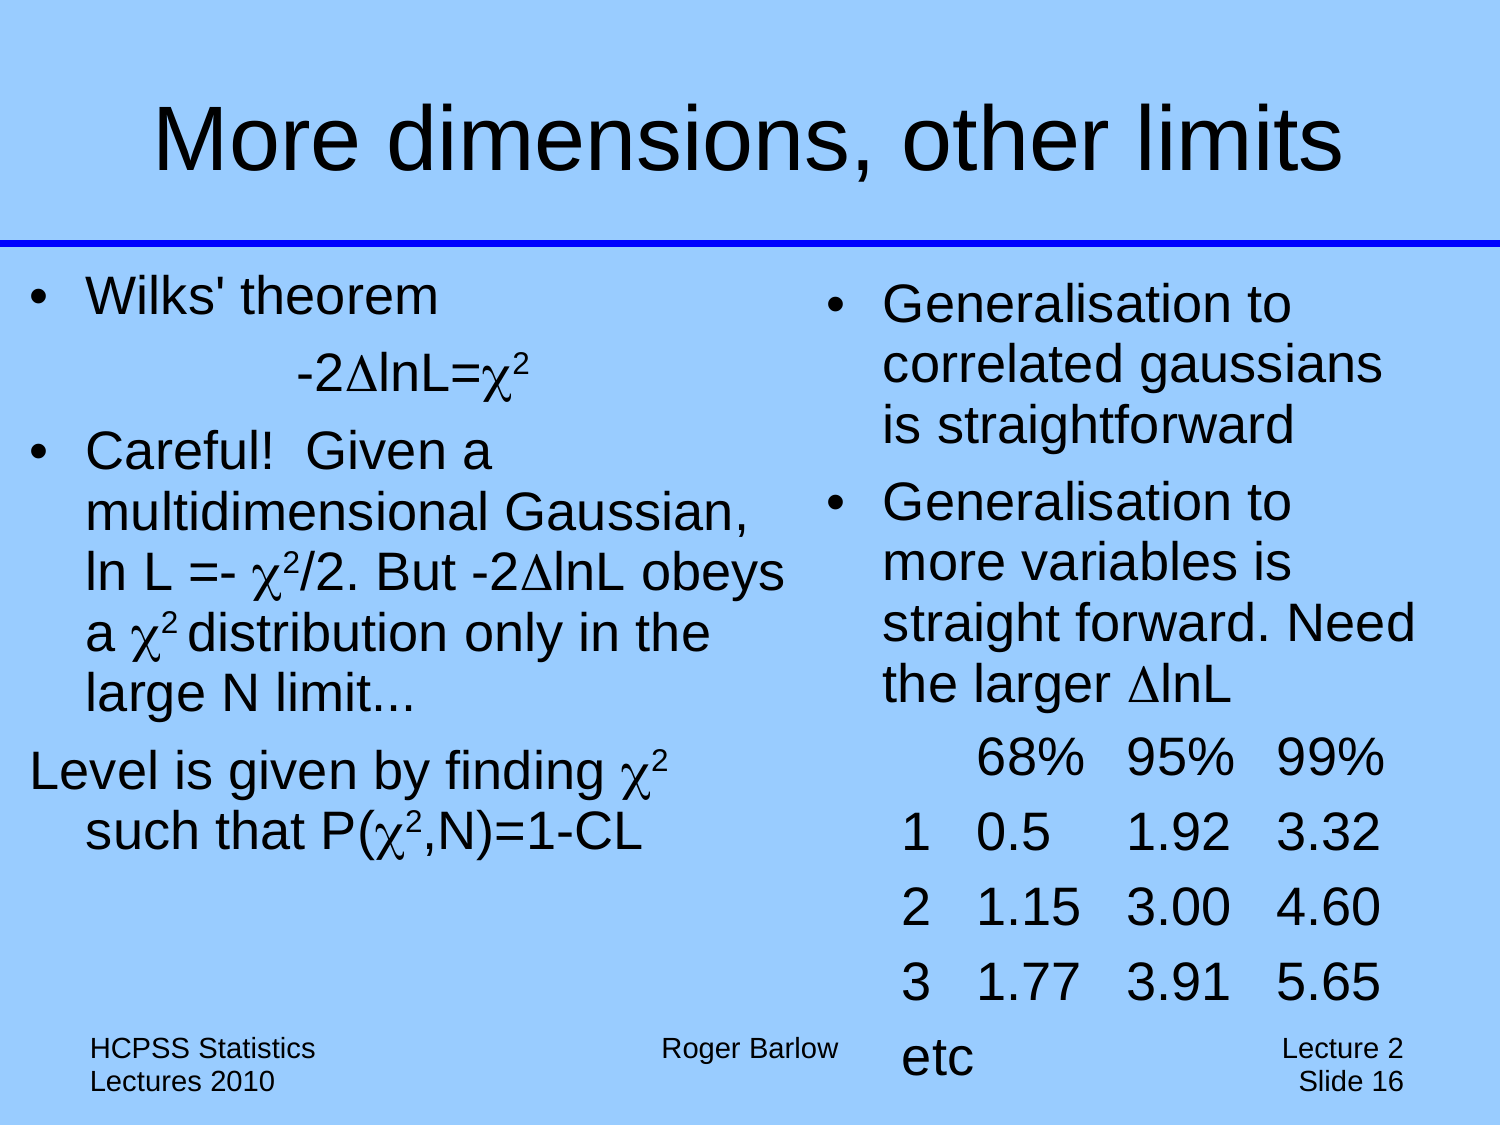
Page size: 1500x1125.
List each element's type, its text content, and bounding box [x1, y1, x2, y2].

list Generalisation to correlated gaussians is straightforward Generalisation to more variables is straight forward. Need the larger lnL 68% 95% 99% 1 0.5 1.92 3.32 2 1.15 3.00 4.60 3 1.77 3.91 5.65 etc [826, 273, 1418, 1093]
title More dimensions, other limits [75, 45, 1426, 233]
list Wilks' theorem -2lnL=2 Careful! Given a multidimensional Gaussian, ln L =- 2/2. But -2lnL obeys a 2 distribution only in the large N limit... Level is given by finding 2 such that P(2,N)=1-CL [29, 265, 798, 1009]
